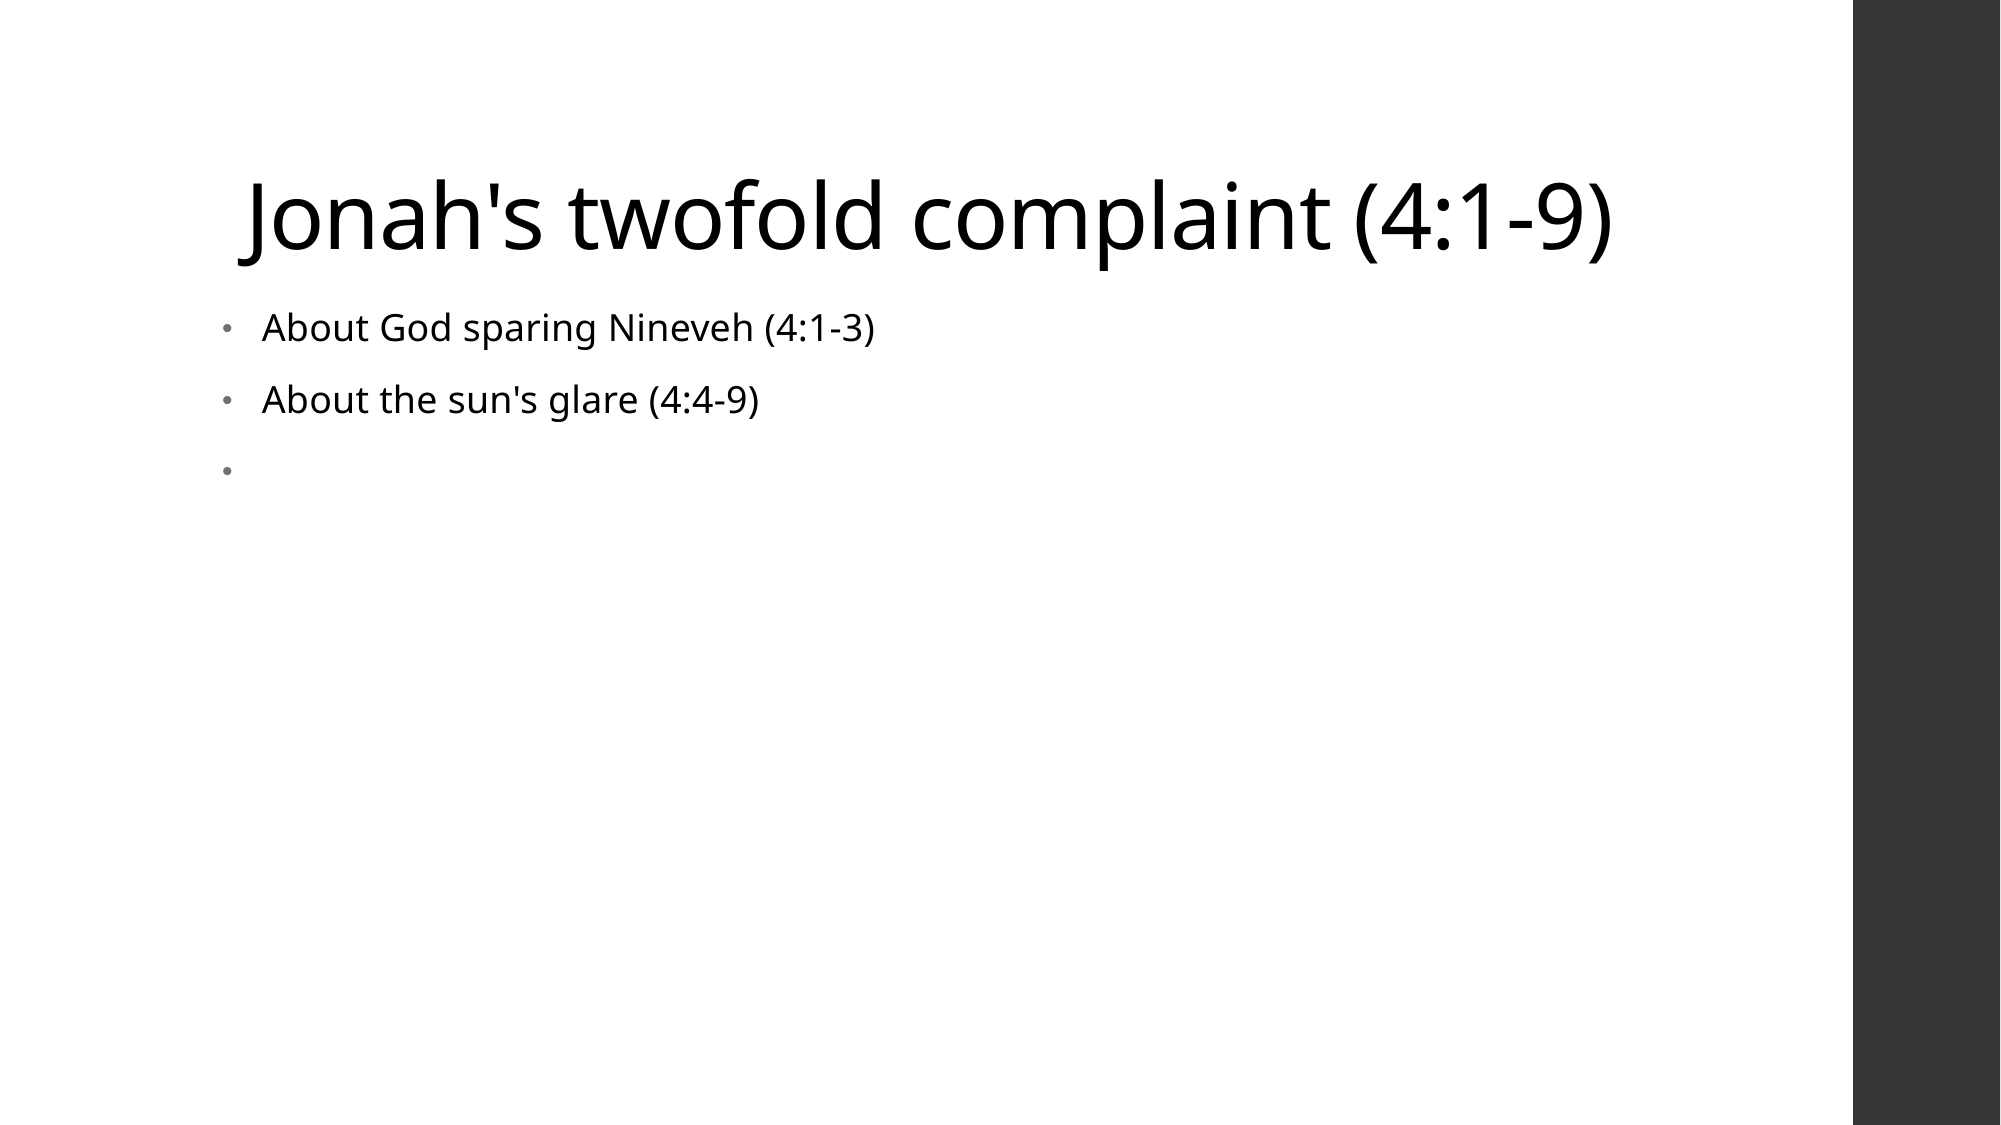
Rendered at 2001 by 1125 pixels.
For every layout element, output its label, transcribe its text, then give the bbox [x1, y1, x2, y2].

list About God sparing Nineveh (4:1-3) About the sun's glare (4:4-9) [206, 299, 1617, 1014]
title Jonah's twofold complaint (4:1-9) [206, 60, 1797, 278]
